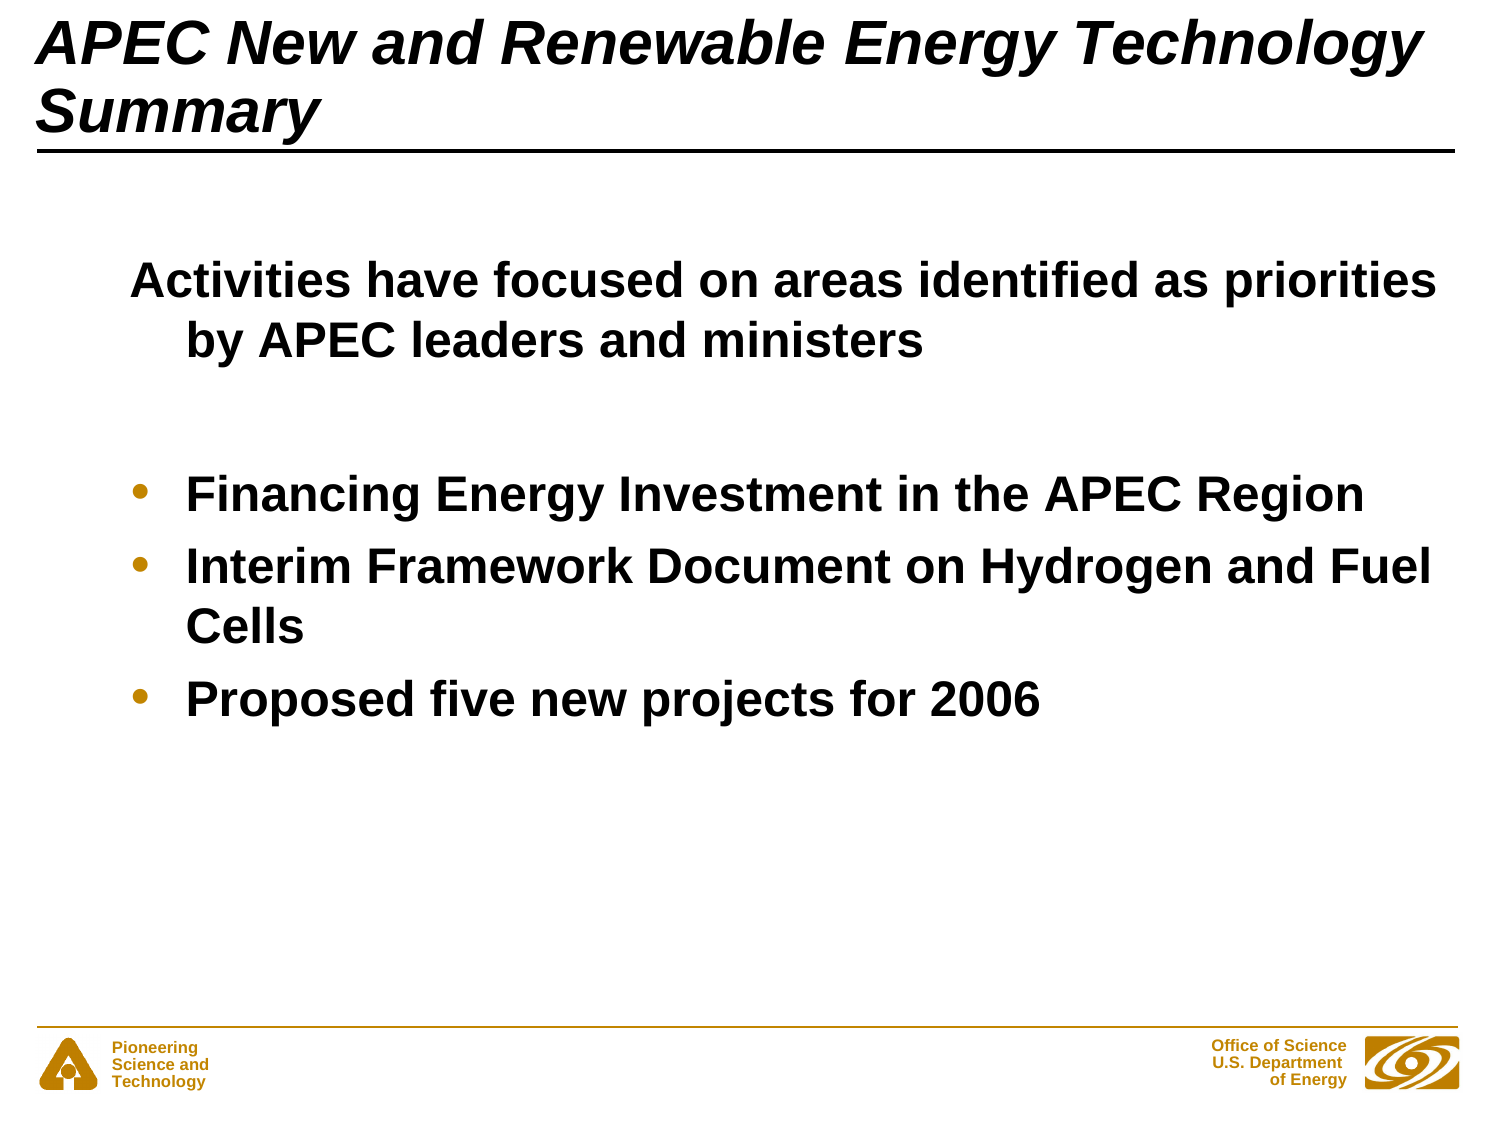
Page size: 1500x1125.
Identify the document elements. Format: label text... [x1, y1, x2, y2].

title APEC New and Renewable Energy Technology Summary [21, 10, 1459, 154]
list Activities have focused on areas identified as priorities by APEC leaders and ministers Financing Energy Investment in the APEC Region Interim Framework Document on Hydrogen and Fuel Cells Proposed five new projects for 2006 [114, 239, 1459, 735]
picture [1362, 1032, 1463, 1093]
picture [35, 1034, 101, 1094]
